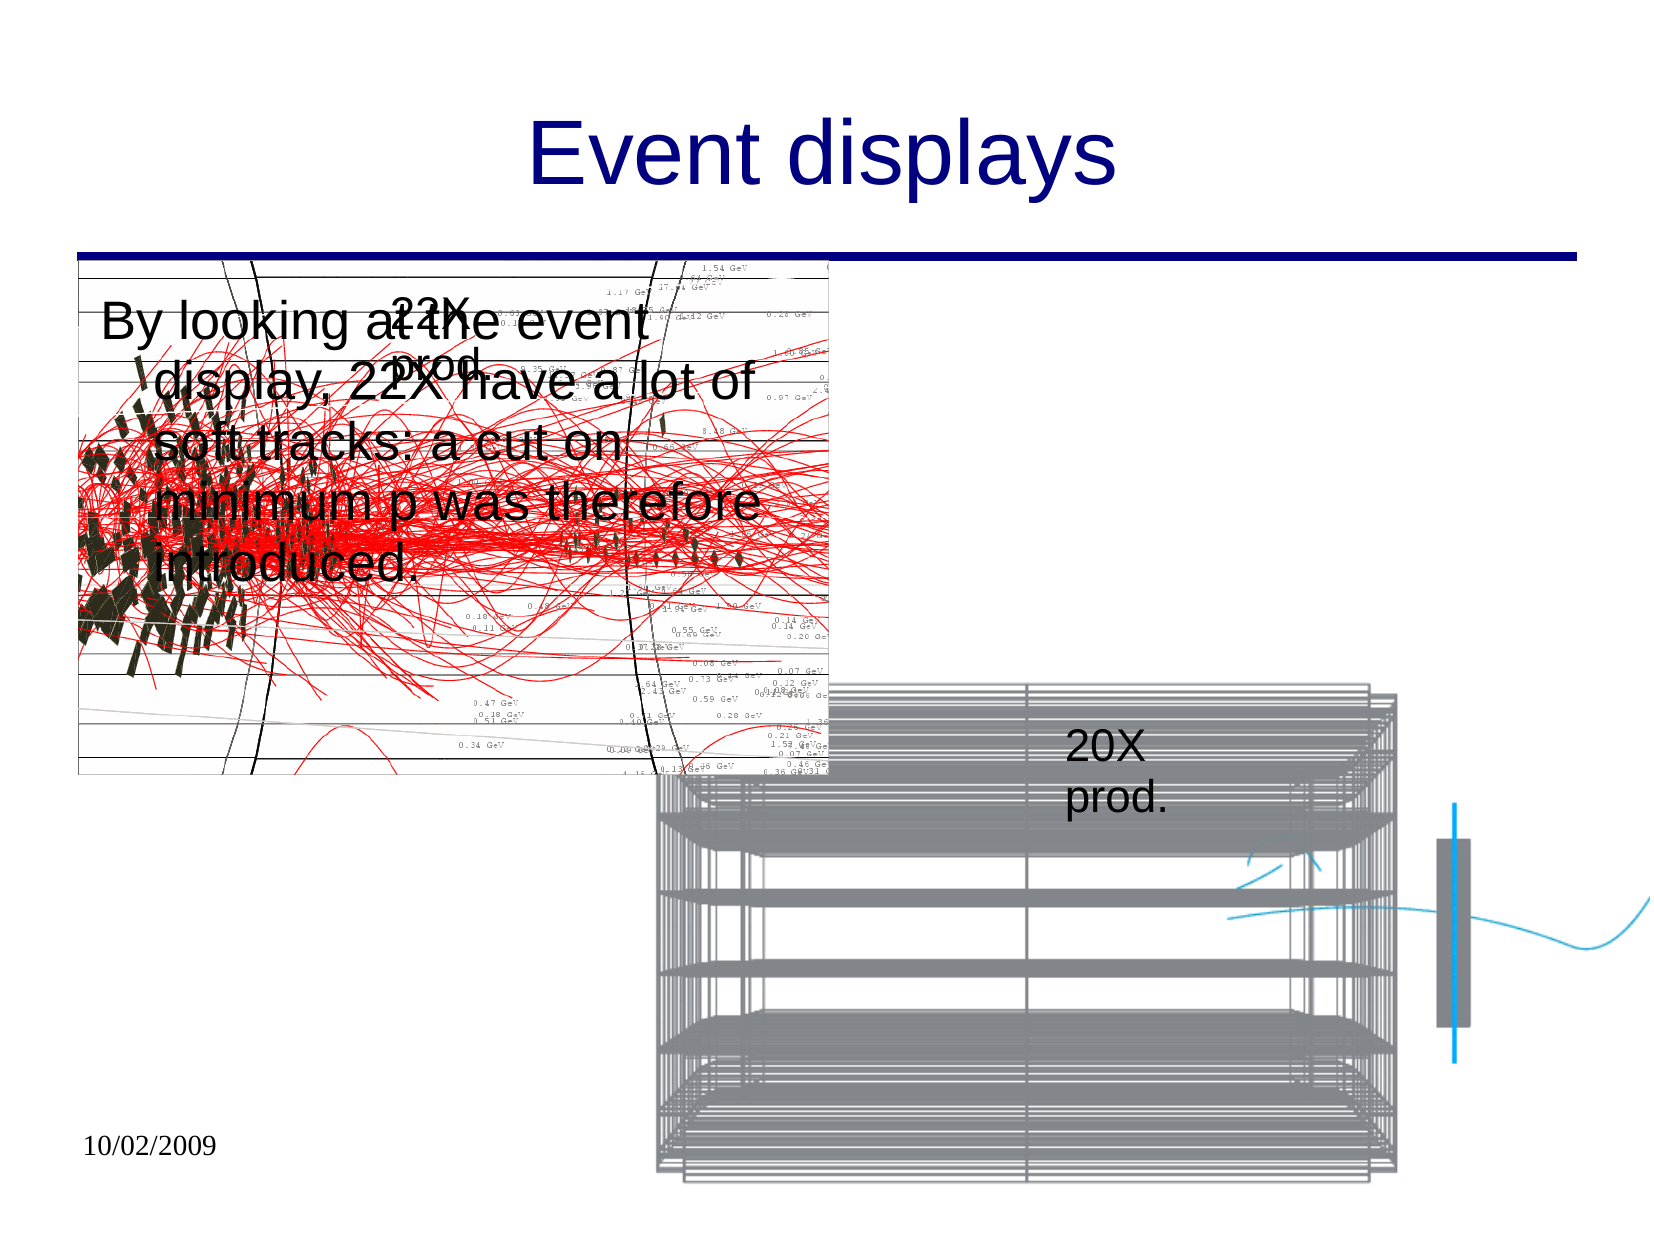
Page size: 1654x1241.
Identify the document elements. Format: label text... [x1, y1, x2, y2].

text_box 22X prod. [375, 280, 601, 347]
title Event displays [82, 49, 1571, 257]
picture [78, 260, 1651, 1230]
list By looking at the event display, 22X have a lot of soft tracks: a cut on minimum p was therefore introduced. [845, 290, 1572, 1094]
